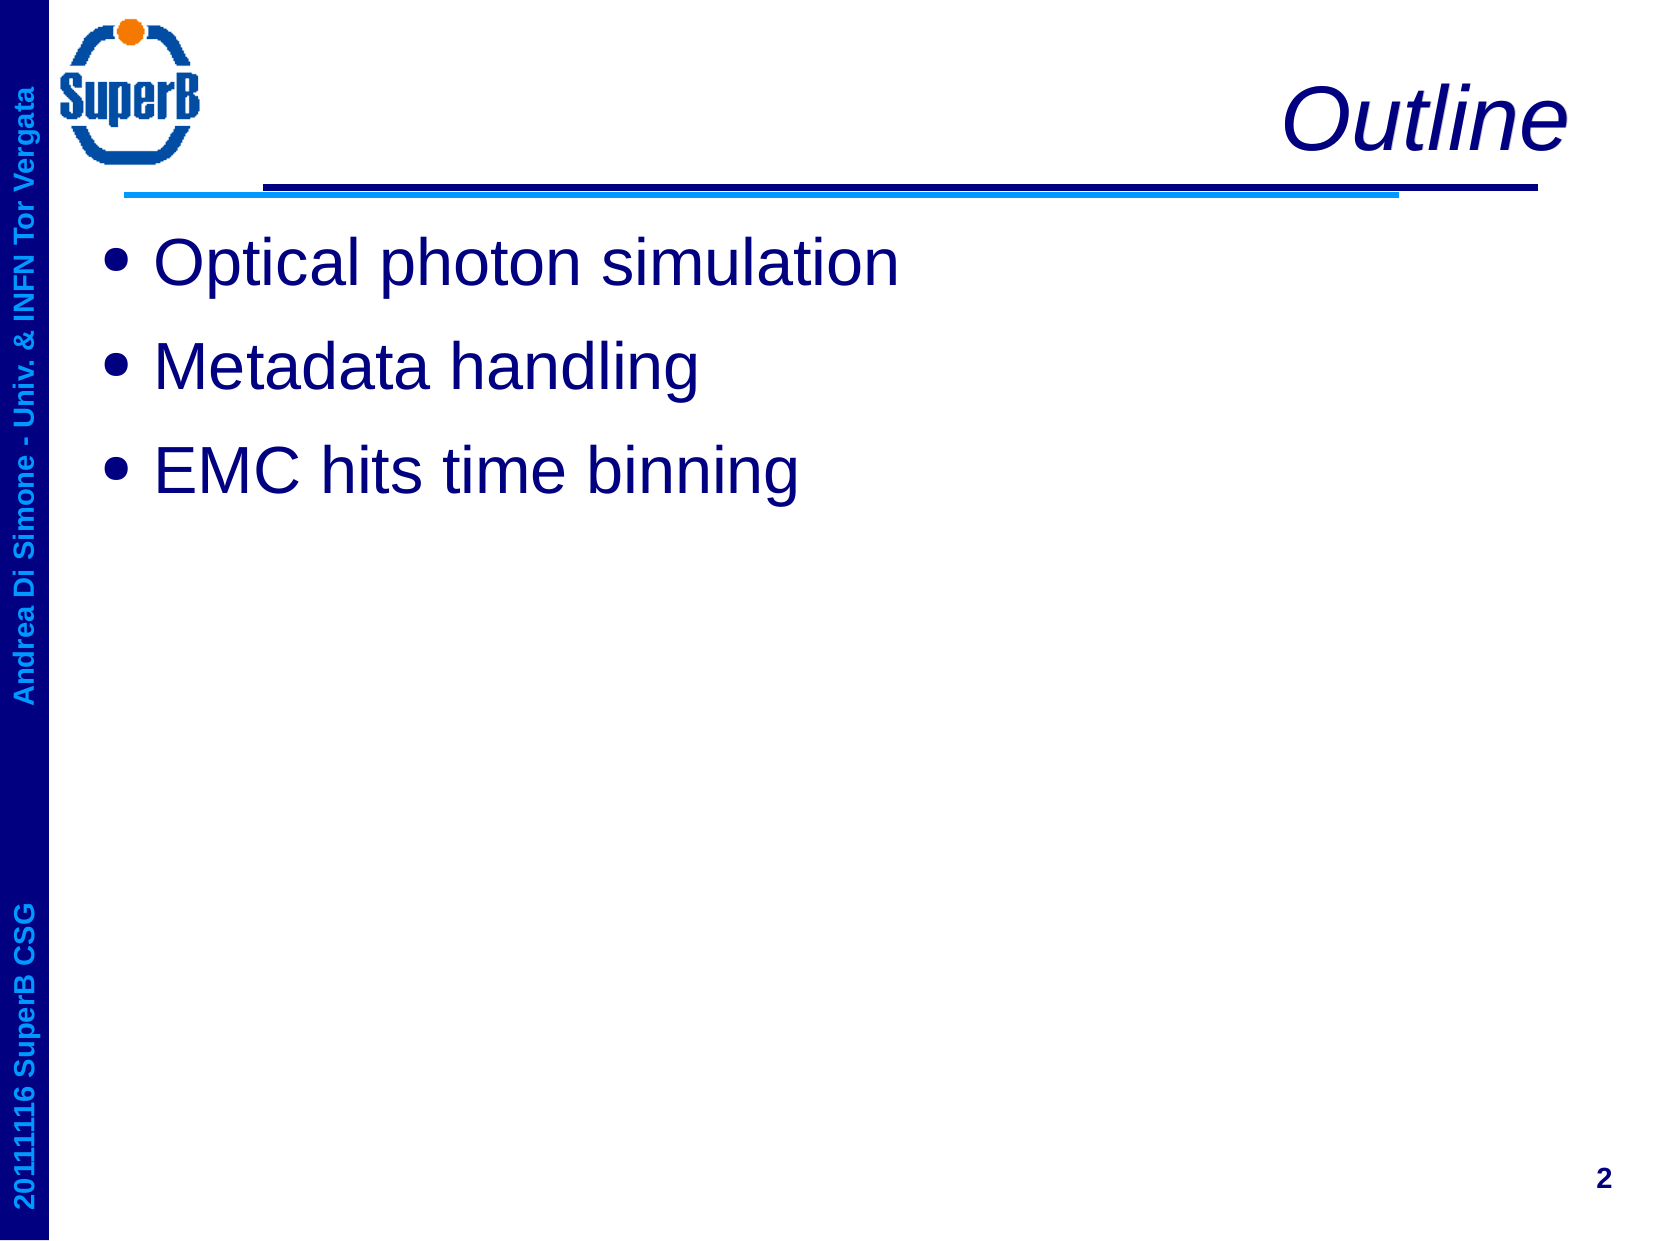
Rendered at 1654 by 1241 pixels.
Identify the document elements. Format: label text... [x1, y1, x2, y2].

list Optical photon simulation Metadata handling EMC hits time binning [82, 225, 1571, 1201]
picture [51, 16, 208, 170]
title Outline [82, 49, 1571, 188]
